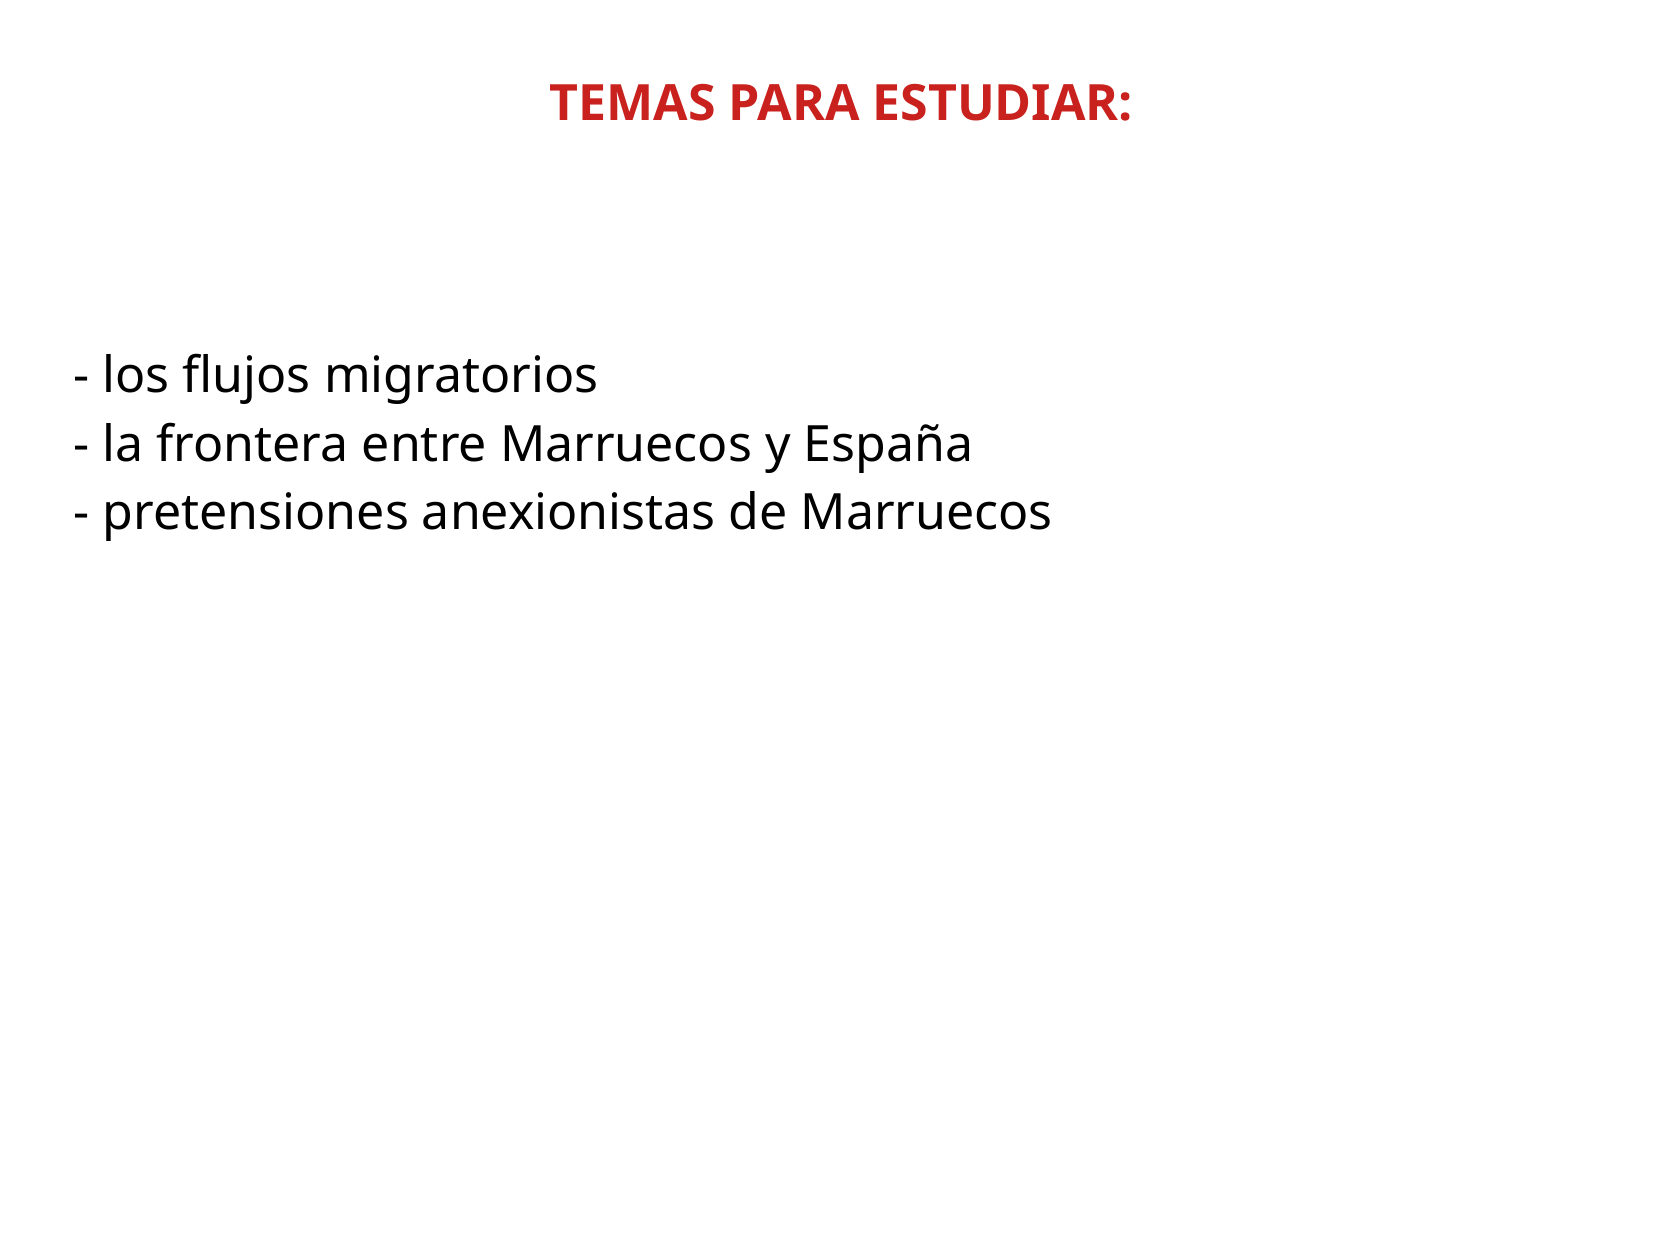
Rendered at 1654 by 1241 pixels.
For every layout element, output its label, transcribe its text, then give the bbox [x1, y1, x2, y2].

text_box Temas para estudiar: - los flujos migratorios - la frontera entre Marruecos y España - pretensiones anexionistas de Marruecos [59, 59, 1625, 466]
